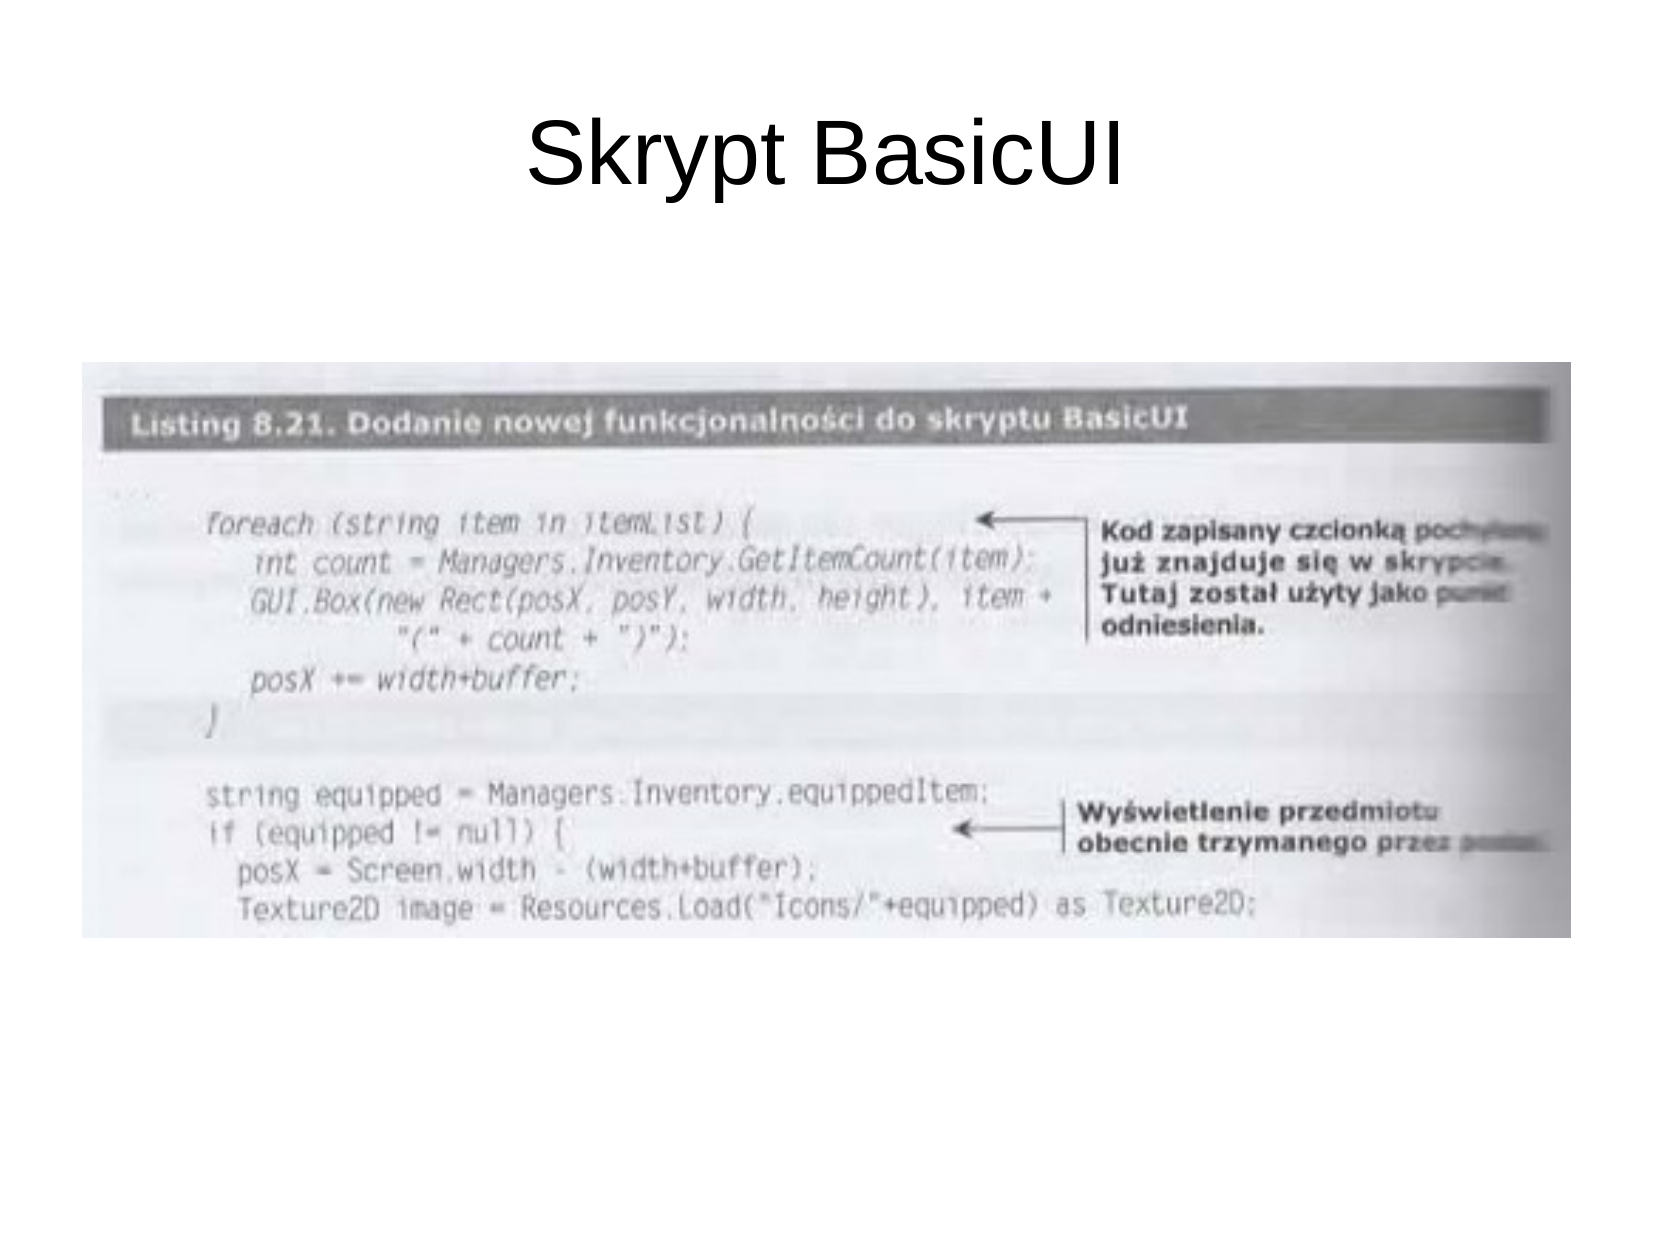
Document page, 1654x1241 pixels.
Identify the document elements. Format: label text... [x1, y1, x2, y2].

picture [82, 362, 1571, 938]
title Skrypt BasicUI [82, 49, 1571, 257]
